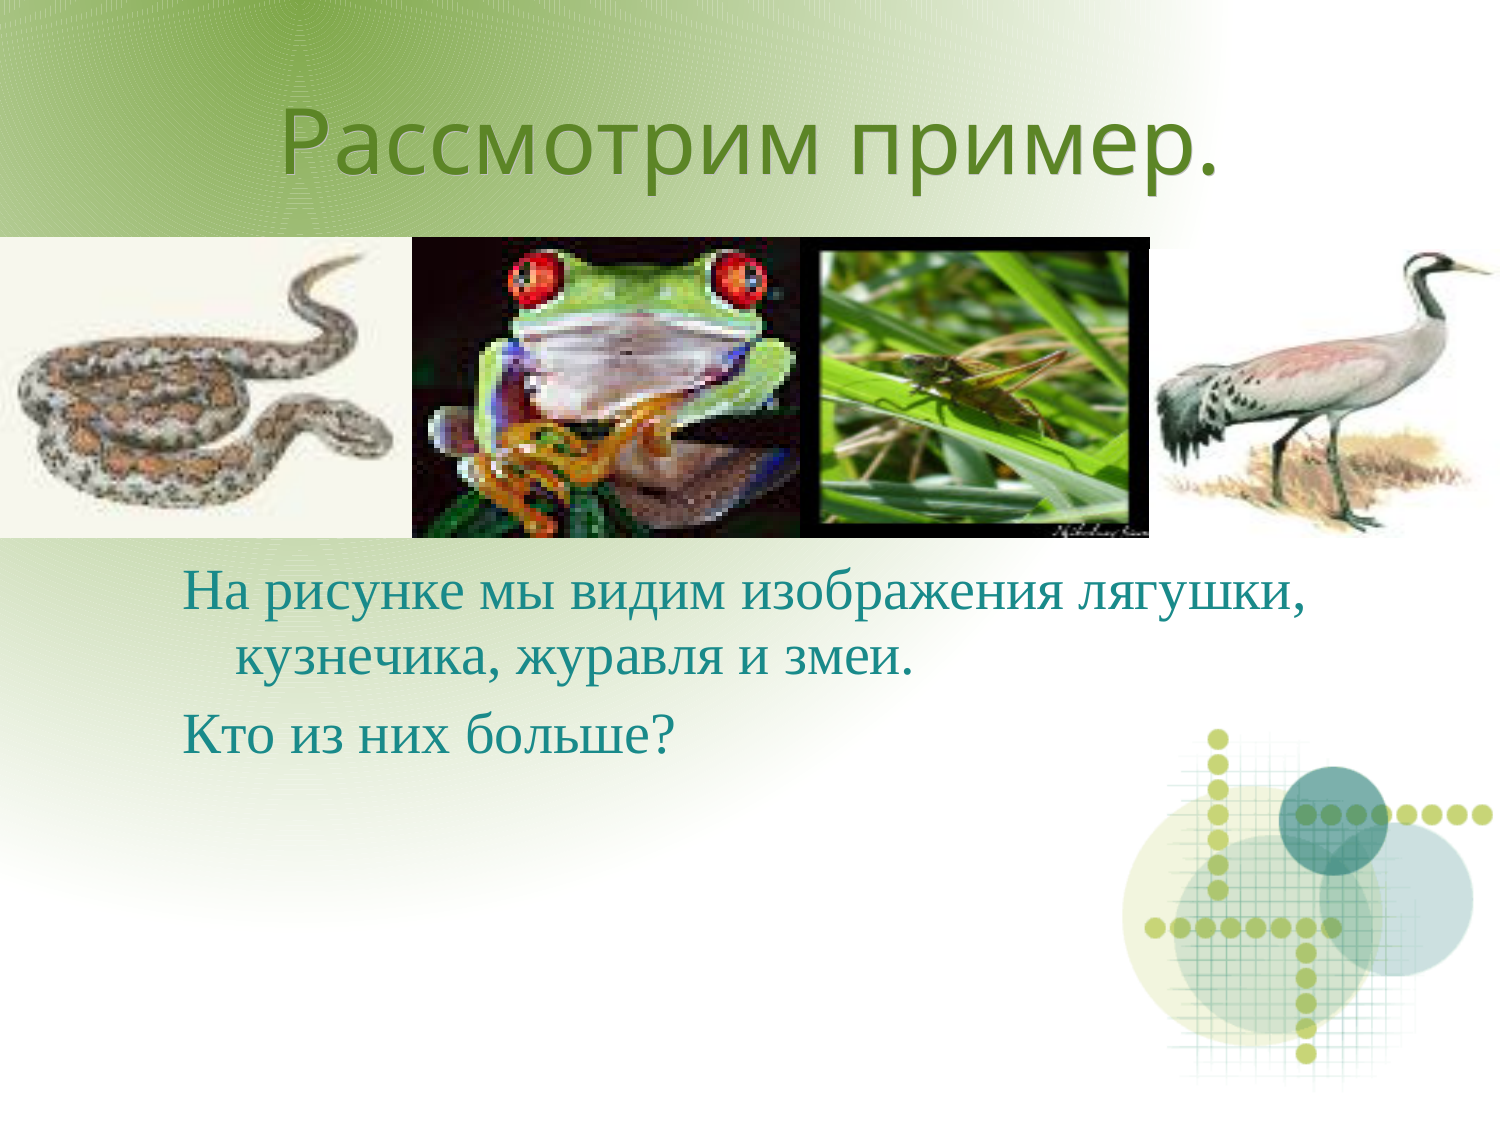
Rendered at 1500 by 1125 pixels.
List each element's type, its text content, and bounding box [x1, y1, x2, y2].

picture [0, 237, 1500, 538]
title Рассмотрим пример. [75, 45, 1426, 234]
list На рисунке мы видим изображения лягушки, кузнечика, журавля и змеи. Кто из них больше? [149, 549, 1400, 1101]
picture [1400, 718, 1500, 1098]
